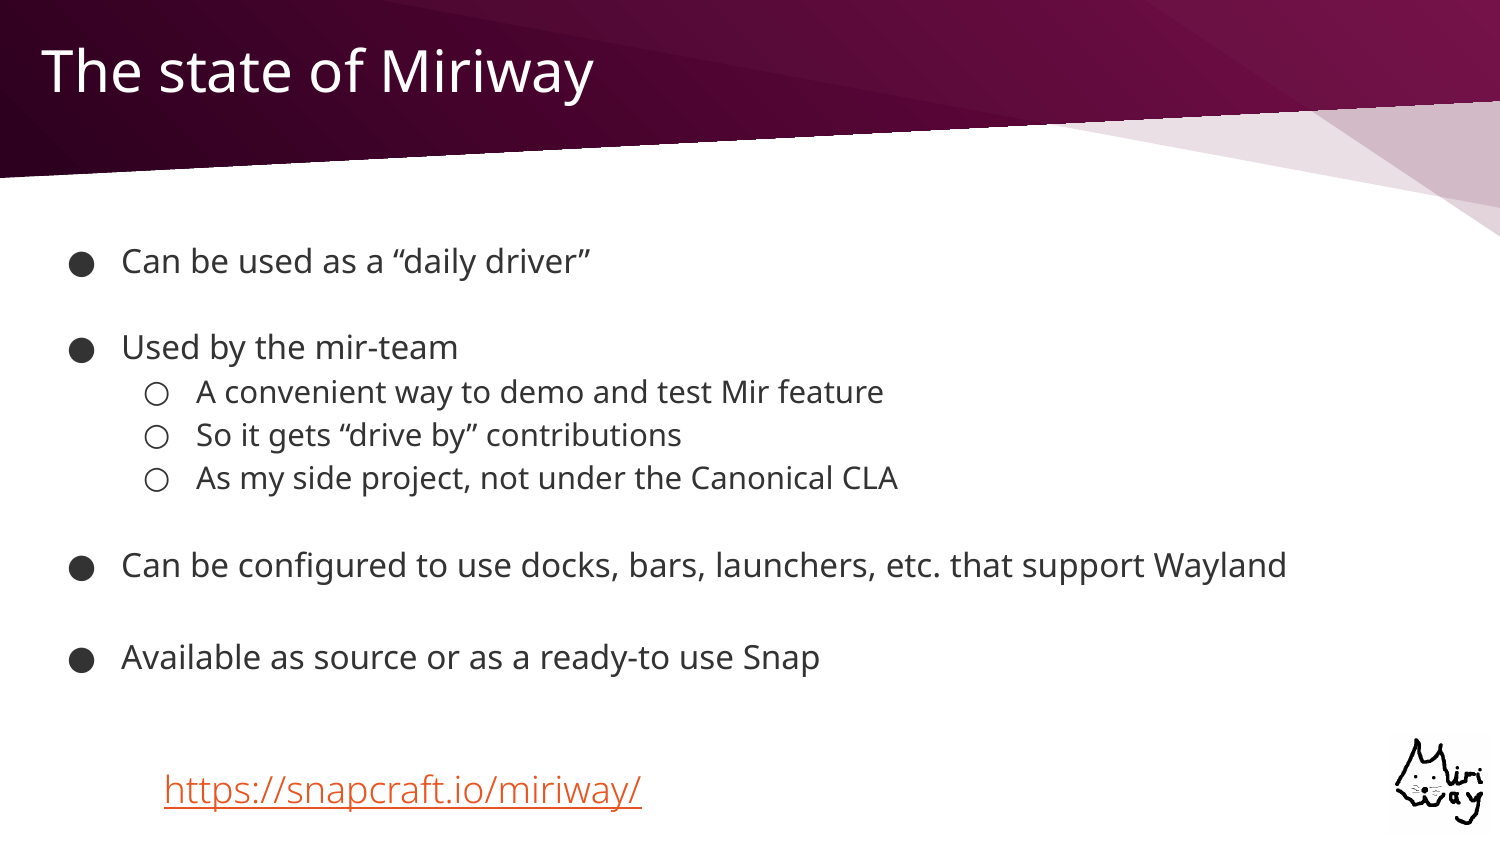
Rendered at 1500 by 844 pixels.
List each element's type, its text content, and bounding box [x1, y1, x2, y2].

picture [1387, 732, 1491, 836]
list Can be used as a “daily driver” Used by the mir-team A convenient way to demo and test Mir feature So it gets “drive by” contributions As my side project, not under the Canonical CLA Can be configured to use docks, bars, launchers, etc. that support Wayland Available as source or as a ready-to use Snap [35, 229, 1456, 708]
title The state of Miriway [41, 5, 1336, 134]
subtitle https://snapcraft.io/miriway/ [152, 754, 1369, 821]
